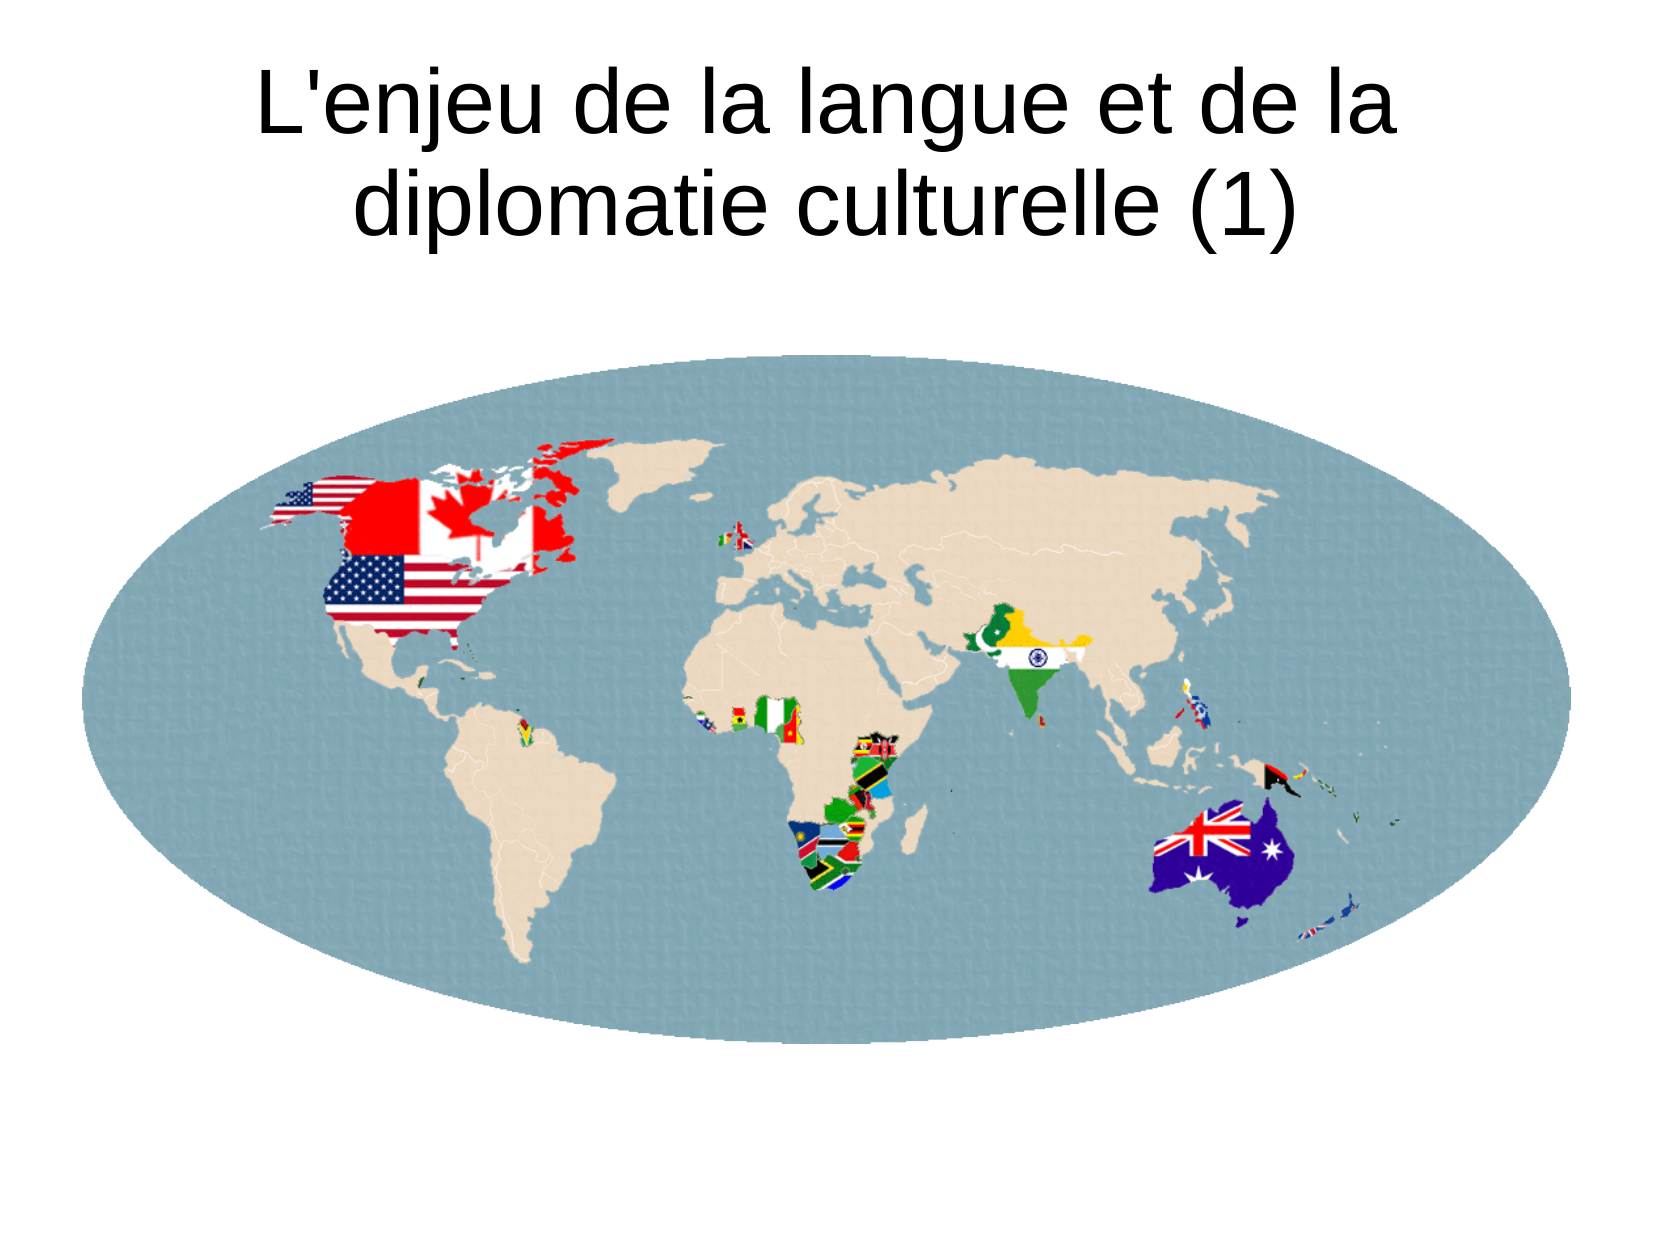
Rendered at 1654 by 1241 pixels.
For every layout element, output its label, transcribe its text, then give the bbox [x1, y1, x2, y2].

title L'enjeu de la langue et de la diplomatie culturelle (1) [82, 49, 1571, 257]
picture [82, 355, 1571, 1044]
